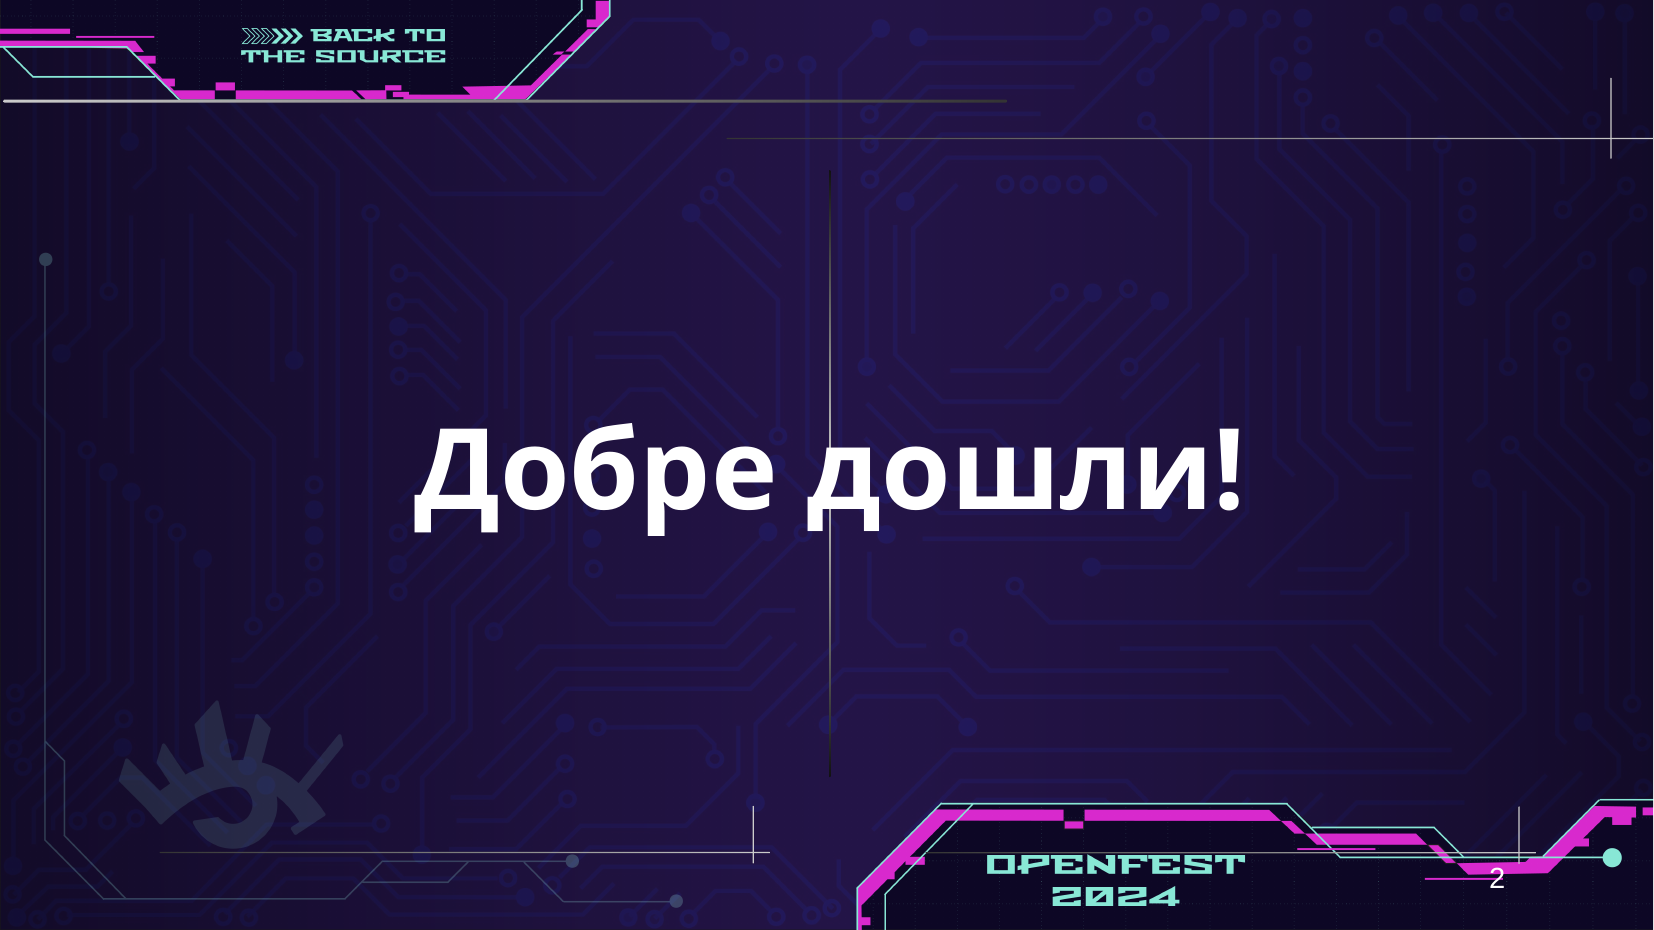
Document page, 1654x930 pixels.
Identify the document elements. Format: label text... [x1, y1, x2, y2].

picture [0, 0, 1654, 930]
title Добре дошли! [48, 386, 1613, 545]
